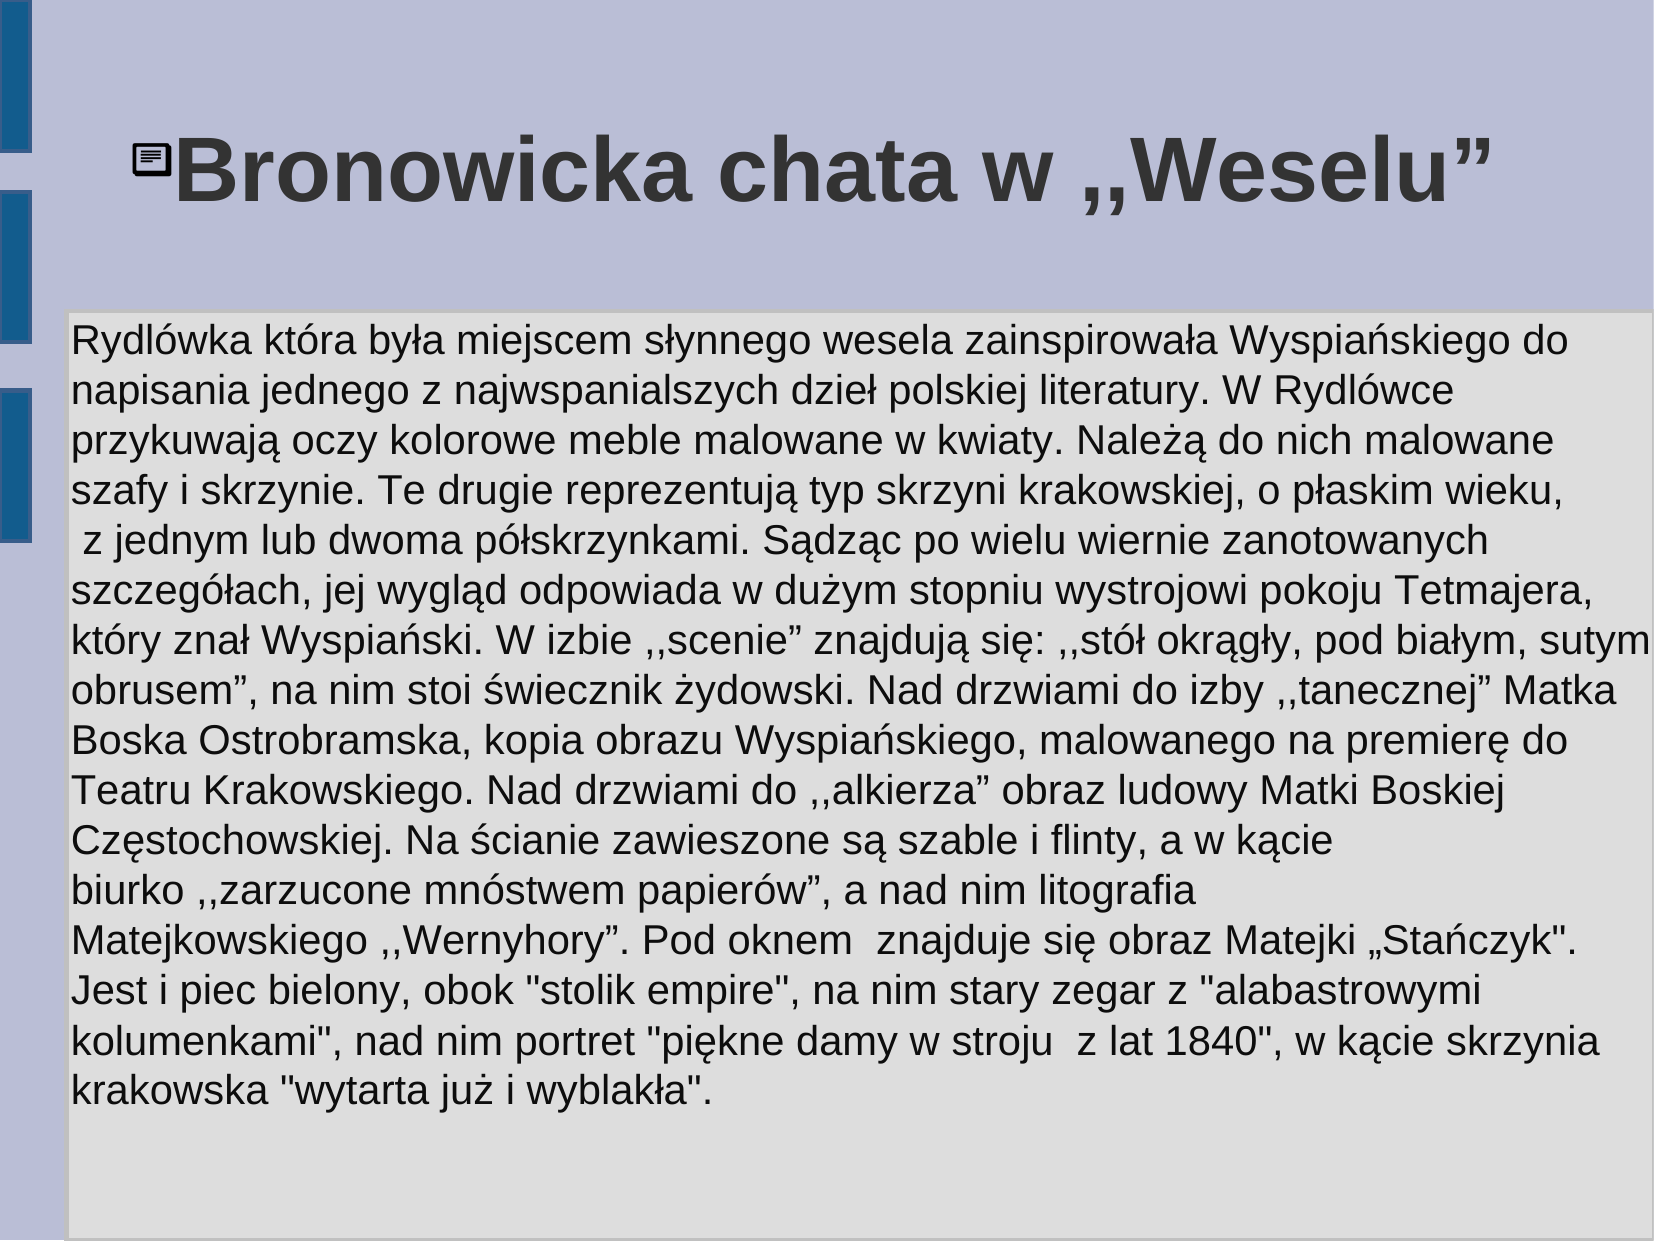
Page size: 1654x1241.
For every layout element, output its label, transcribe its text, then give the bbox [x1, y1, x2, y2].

title Bronowicka chata w ,,Weselu” [123, 29, 1530, 302]
subtitle Rydlówka która była miejscem słynnego wesela zainspirowała Wyspiańskiego do napisania jednego z najwspanialszych dzieł polskiej literatury. W Rydlówce przykuwają oczy kolorowe meble malowane w kwiaty. Należą do nich malowane szafy i skrzynie. Te drugie reprezentują typ skrzyni krakowskiej, o płaskim wieku, z jednym lub dwoma półskrzynkami. Sądząc po wielu wiernie zanotowanych szczegółach, jej wygląd odpowiada w dużym stopniu wystrojowi pokoju Tetmajera, który znał Wyspiański. W izbie ,,scenie” znajdują się: ,,stół okrągły, pod białym, sutym obrusem”, na nim stoi świecznik żydowski. Nad drzwiami do izby ,,tanecznej” Matka Boska Ostrobramska, kopia obrazu Wyspiańskiego, malowanego na premierę do Teatru Krakowskiego. Nad drzwiami do ,,alkierza” obraz ludowy Matki Boskiej Częstochowskiej. Na ścianie zawieszone są szable i flinty, a w kącie biurko ,,zarzucone mnóstwem papierów”, a nad nim litografia Matejkowskiego ,,Wernyhory”. Pod oknem znajduje się obraz Matejki „Stańczyk". Jest i piec bielony, obok "stolik empire", na nim stary zegar z "alabastrowymi kolumenkami", nad nim portret "piękne damy w stroju z lat 1840", w kącie skrzynia krakowska "wytarta już i wyblakła". [70, 312, 1654, 1241]
